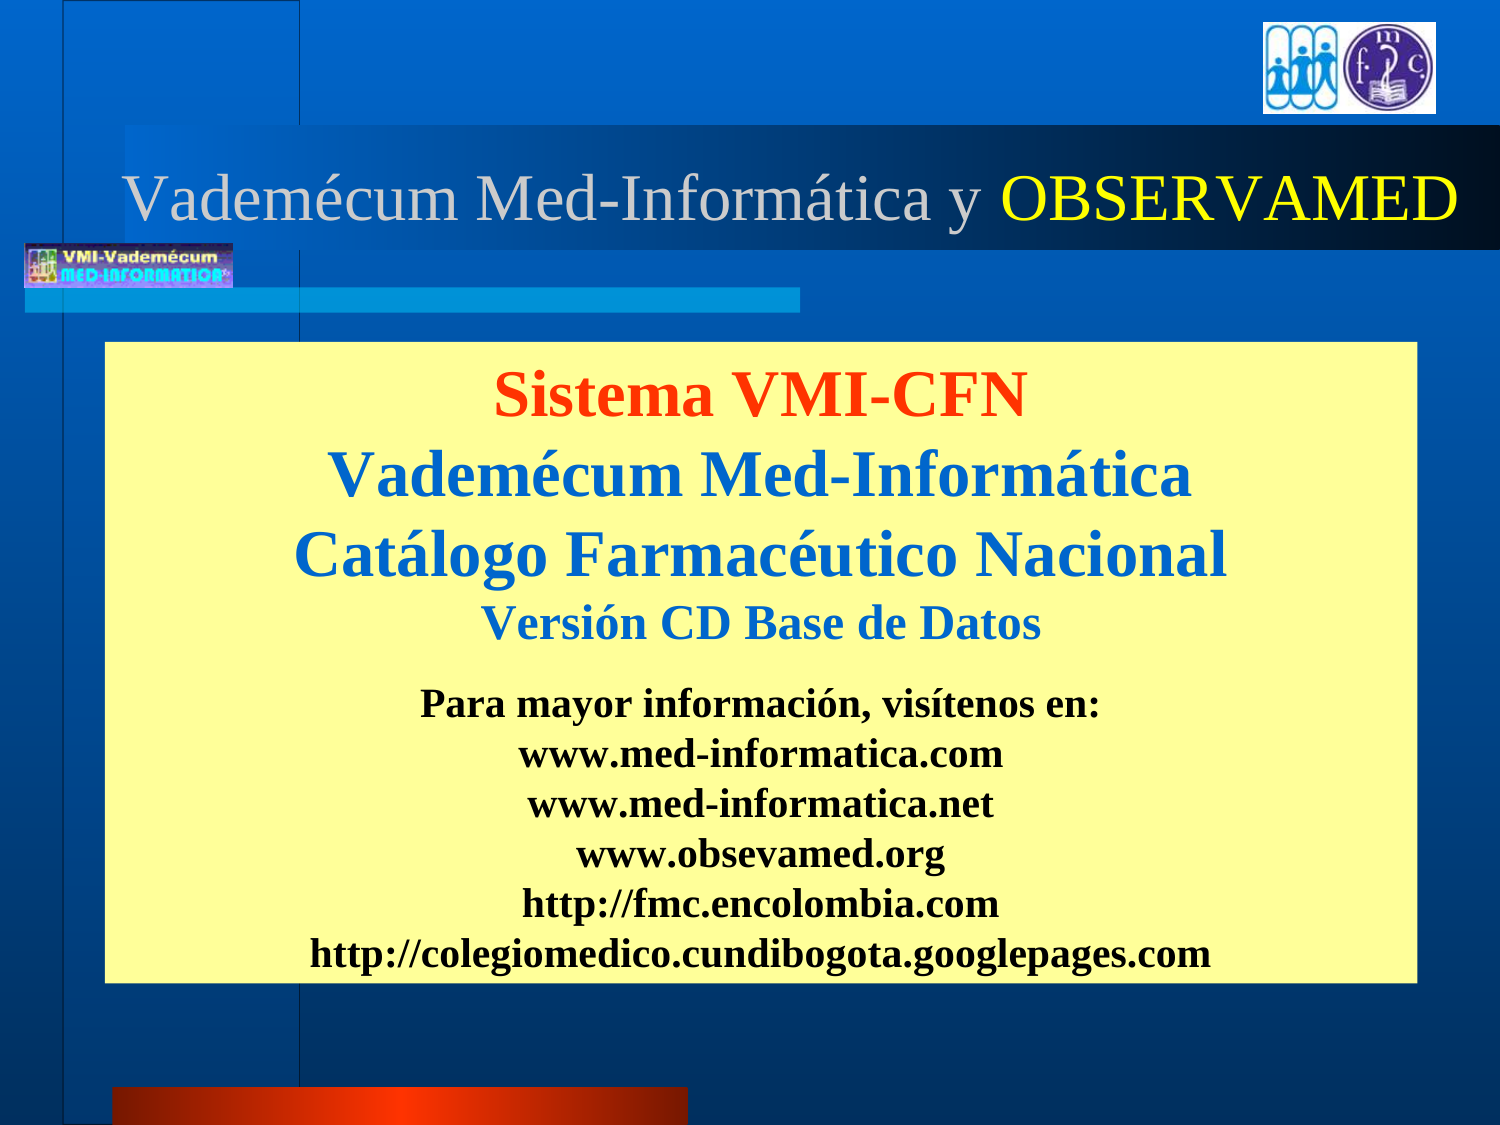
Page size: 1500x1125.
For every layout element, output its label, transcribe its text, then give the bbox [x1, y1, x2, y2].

text_box Sistema VMI-CFN Vademécum Med-Informática Catálogo Farmacéutico Nacional Versión CD Base de Datos Para mayor información, visítenos en: www.med-informatica.com www.med-informatica.net www.obsevamed.org http://fmc.encolombia.com http://colegiomedico.cundibogota.googlepages.com [104, 341, 1418, 984]
text_box Vademécum Med-Informática y OBSERVAMED [62, 99, 1475, 288]
picture [1263, 22, 1436, 99]
chart [24, 243, 62, 288]
